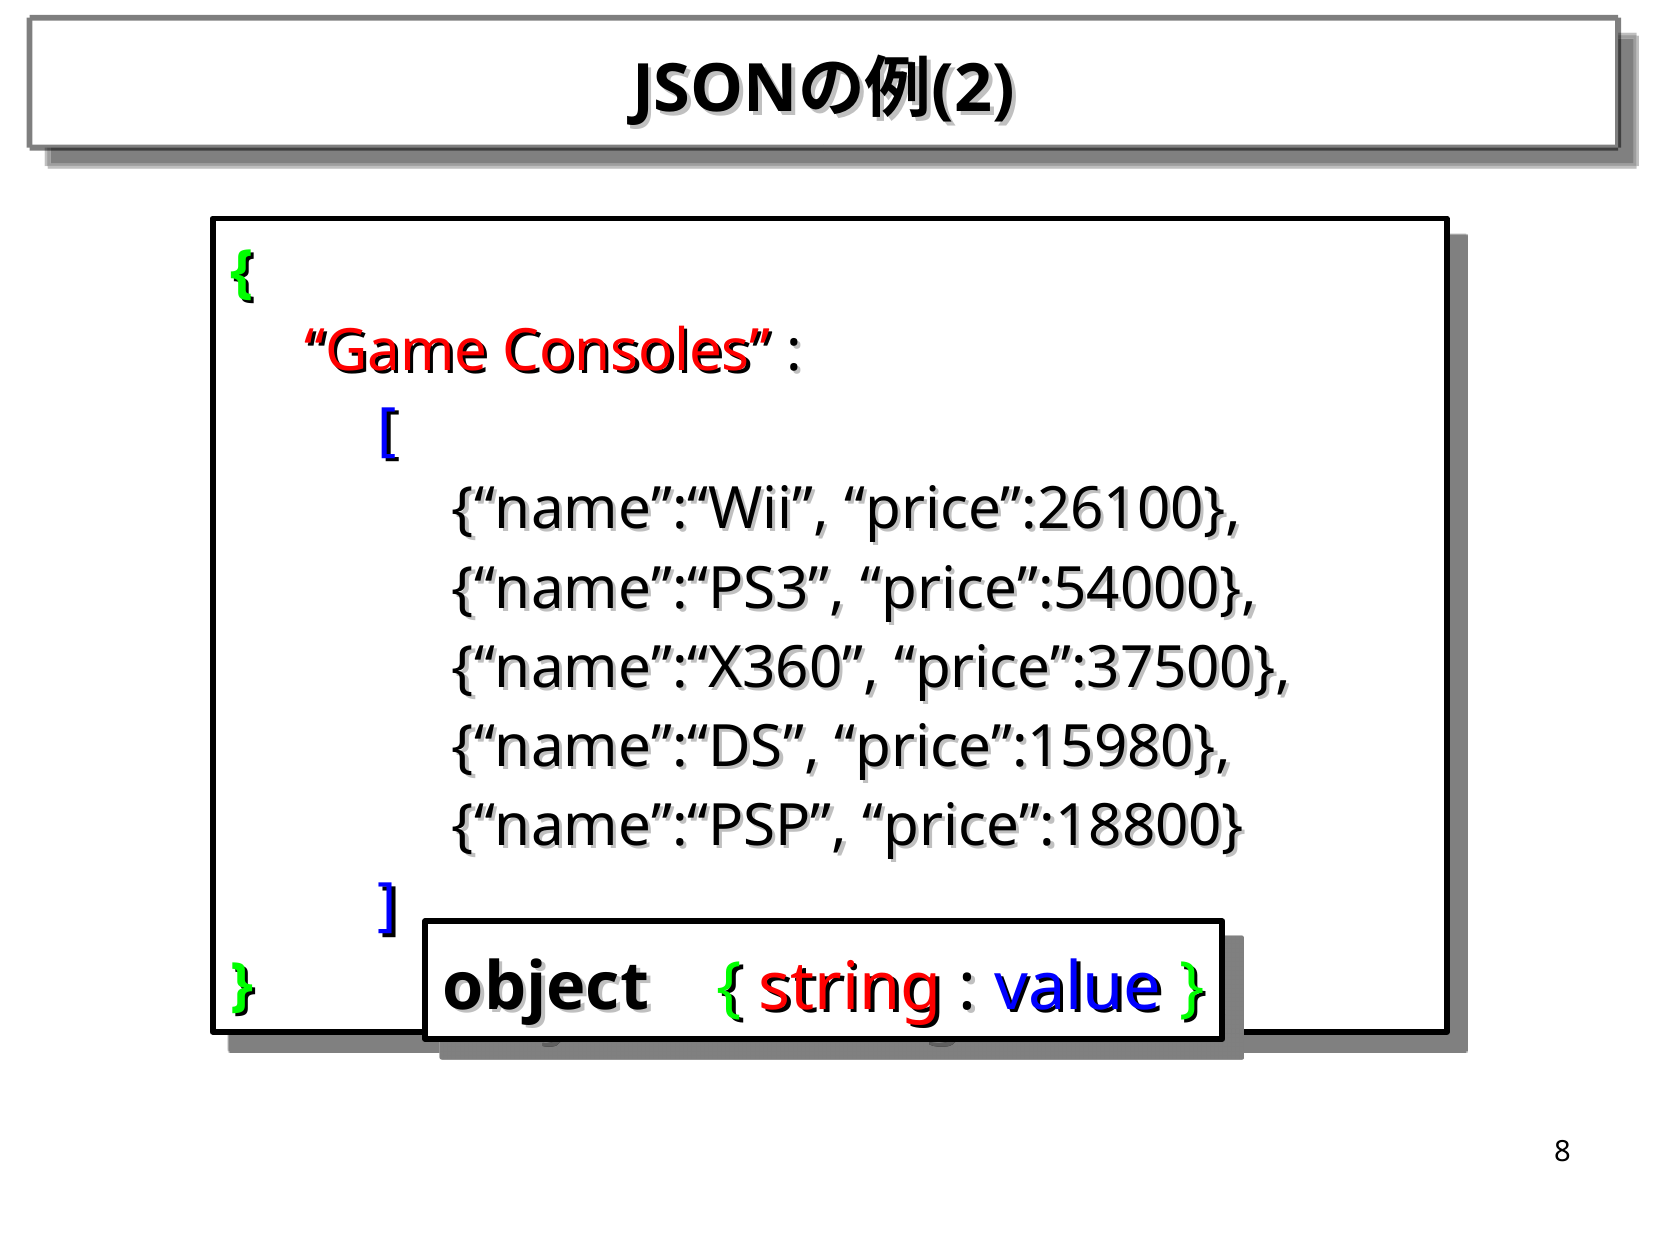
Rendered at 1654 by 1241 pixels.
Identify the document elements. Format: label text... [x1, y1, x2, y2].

text_box { “Game Consoles” : [ {“name”:“Wii”, “price”:26100}, {“name”:“PS3”, “price”:54000}, {“name”:“X360”, “price”:37500}, {“name”:“DS”, “price”:15980}, {“name”:“PSP”, “price”:18800} ] } [212, 218, 1447, 871]
text_box JSONの例(2) [29, 17, 1619, 148]
text_box object { string : value } [425, 921, 1199, 1014]
